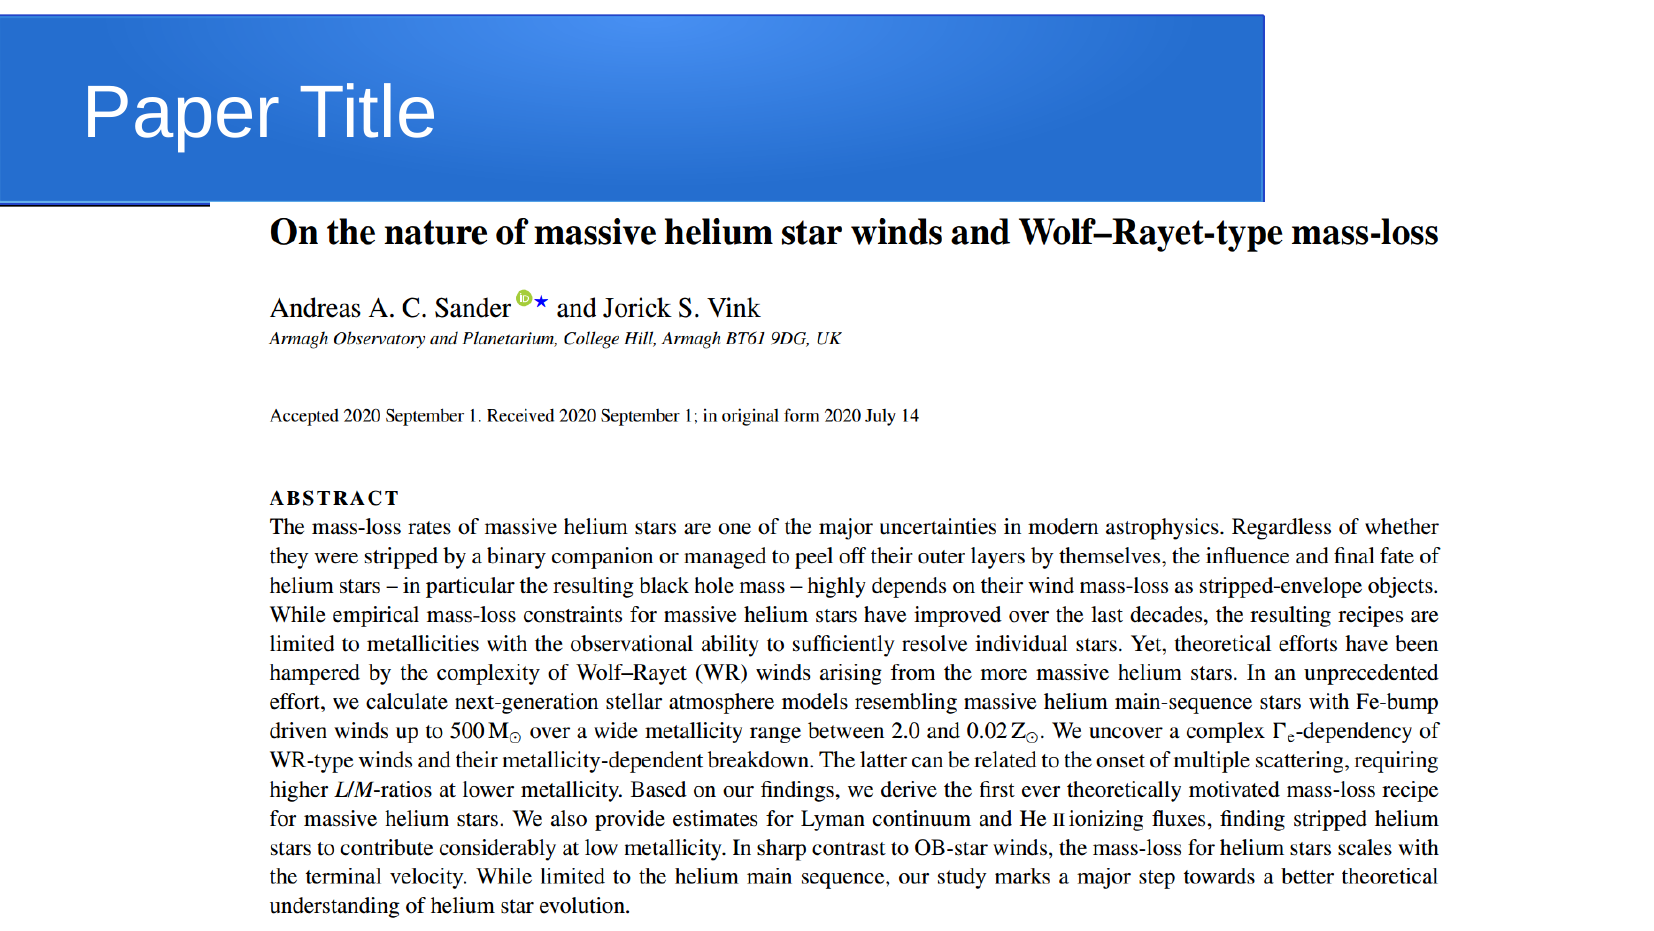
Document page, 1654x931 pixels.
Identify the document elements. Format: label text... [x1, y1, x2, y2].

picture [210, 202, 1458, 931]
title Paper Title [82, 35, 1235, 189]
